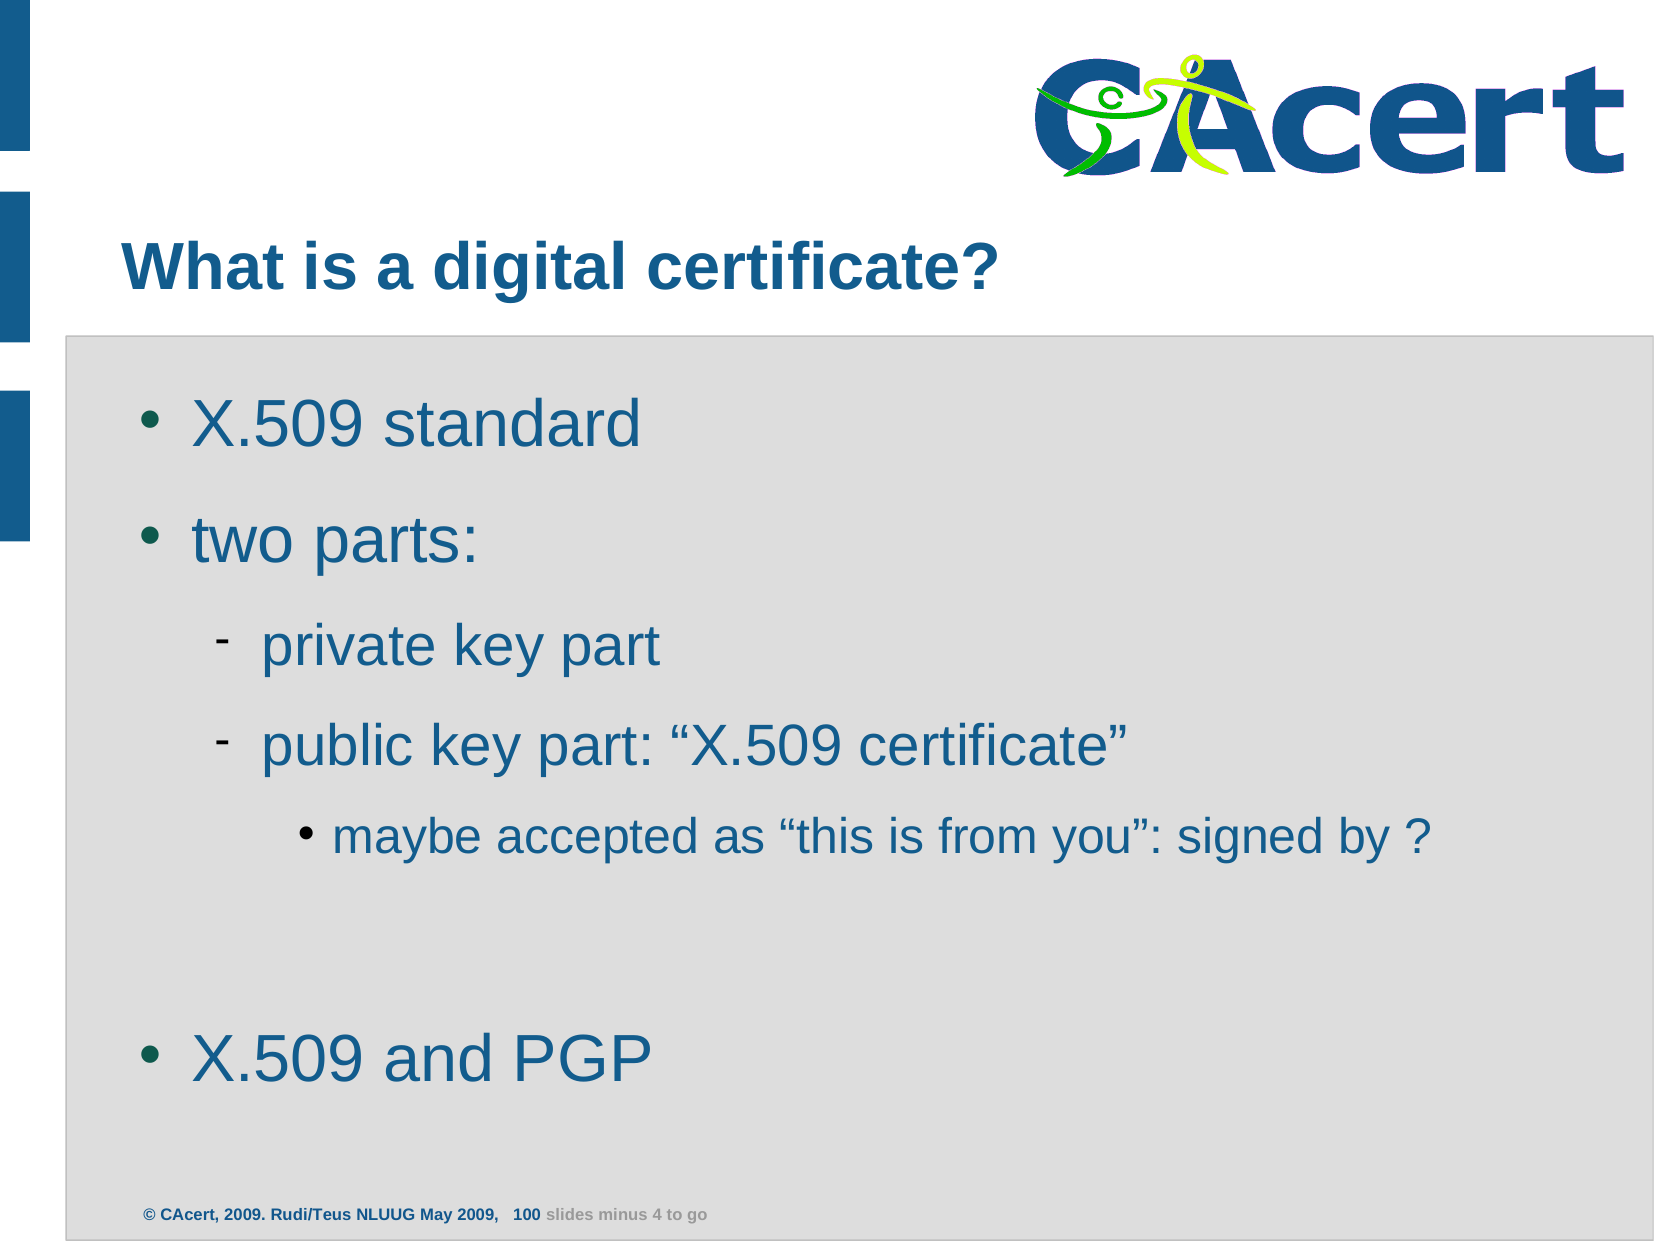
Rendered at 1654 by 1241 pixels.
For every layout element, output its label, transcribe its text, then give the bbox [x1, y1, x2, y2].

list X.509 standard two parts: private key part public key part: “X.509 certificate” maybe accepted as “this is from you”: signed by ? X.509 and PGP [121, 344, 1594, 1238]
title What is a digital certificate? [121, 177, 1533, 315]
picture [1033, 53, 1625, 178]
